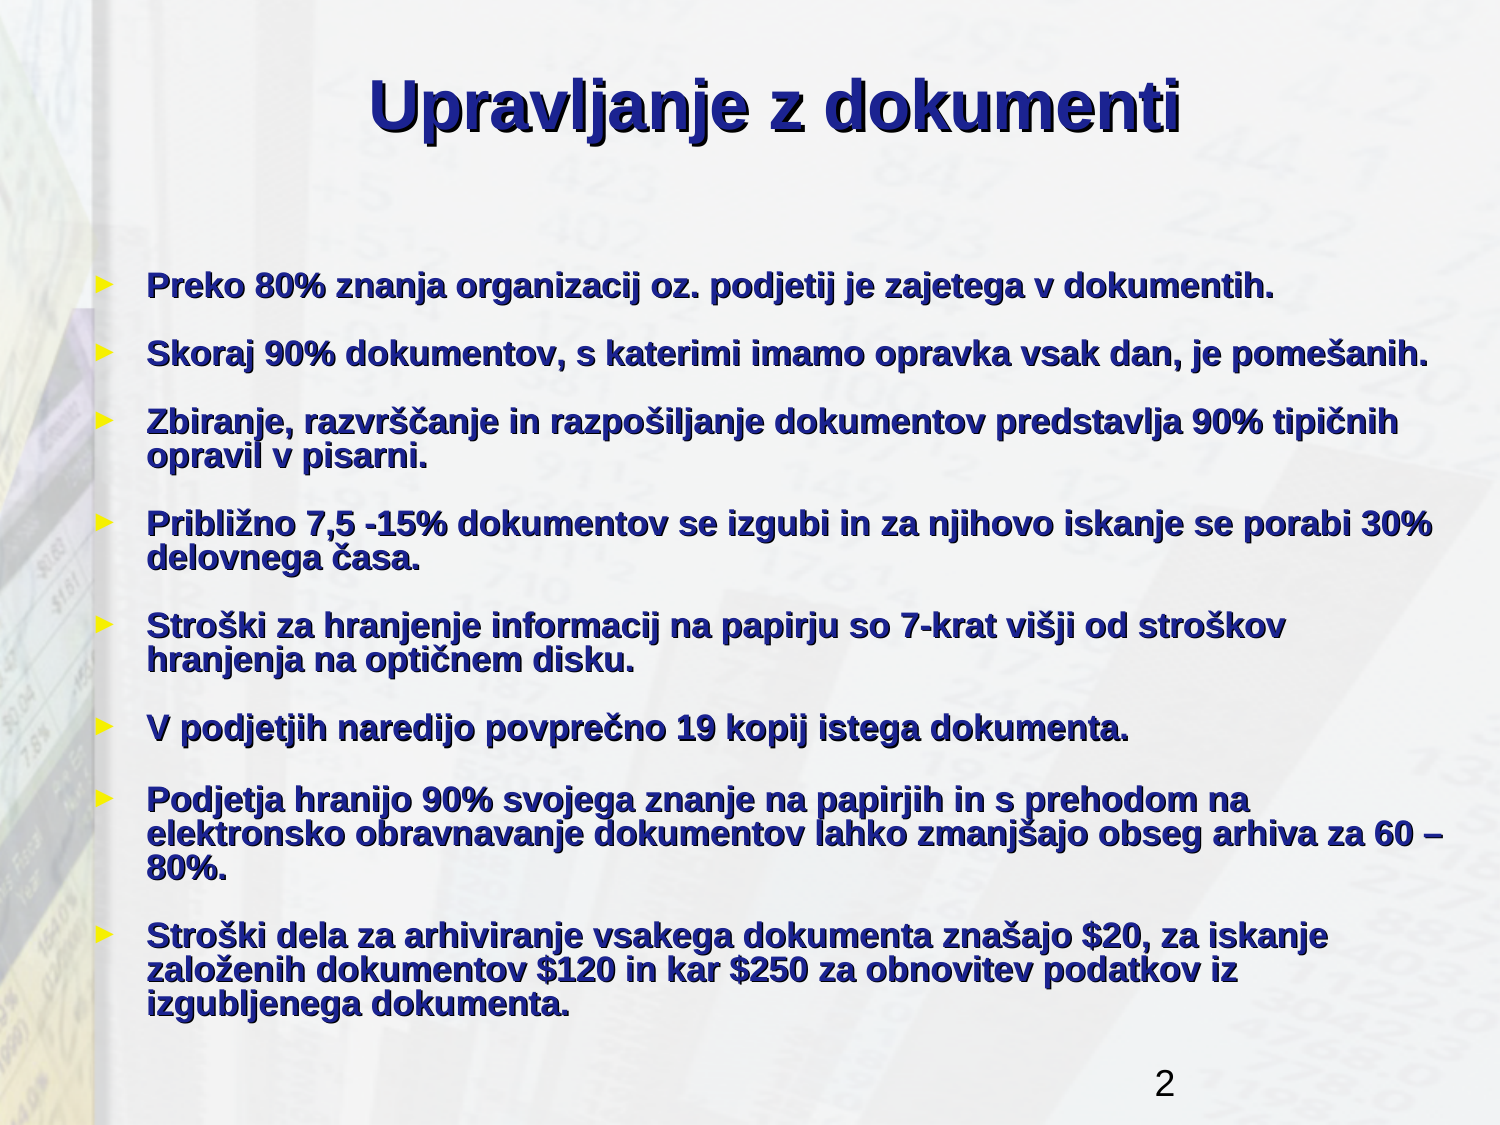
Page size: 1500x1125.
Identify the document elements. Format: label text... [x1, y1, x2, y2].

title Upravljanje z dokumenti [100, 7, 1451, 195]
picture [0, 0, 1500, 1125]
list Preko 80% znanja organizacij oz. podjetij je zajetega v dokumentih. Skoraj 90% dokumentov, s katerimi imamo opravka vsak dan, je pomešanih. Zbiranje, razvrščanje in razpošiljanje dokumentov predstavlja 90% tipičnih opravil v pisarni. Približno 7,5 -15% dokumentov se izgubi in za njihovo iskanje se porabi 30% delovnega časa. Stroški za hranjenje informacij na papirju so 7-krat višji od stroškov hranjenja na optičnem disku. V podjetjih naredijo povprečno 19 kopij istega dokumenta. Podjetja hranijo 90% svojega znanje na papirjih in s prehodom na elektronsko obravnavanje dokumentov lahko zmanjšajo obseg arhiva za 60 – 80%. Stroški dela za arhiviranje vsakega dokumenta znašajo $20, za iskanje založenih dokumentov $120 in kar $250 za obnovitev podatkov iz izgubljenega dokumenta. [75, 262, 1460, 1083]
